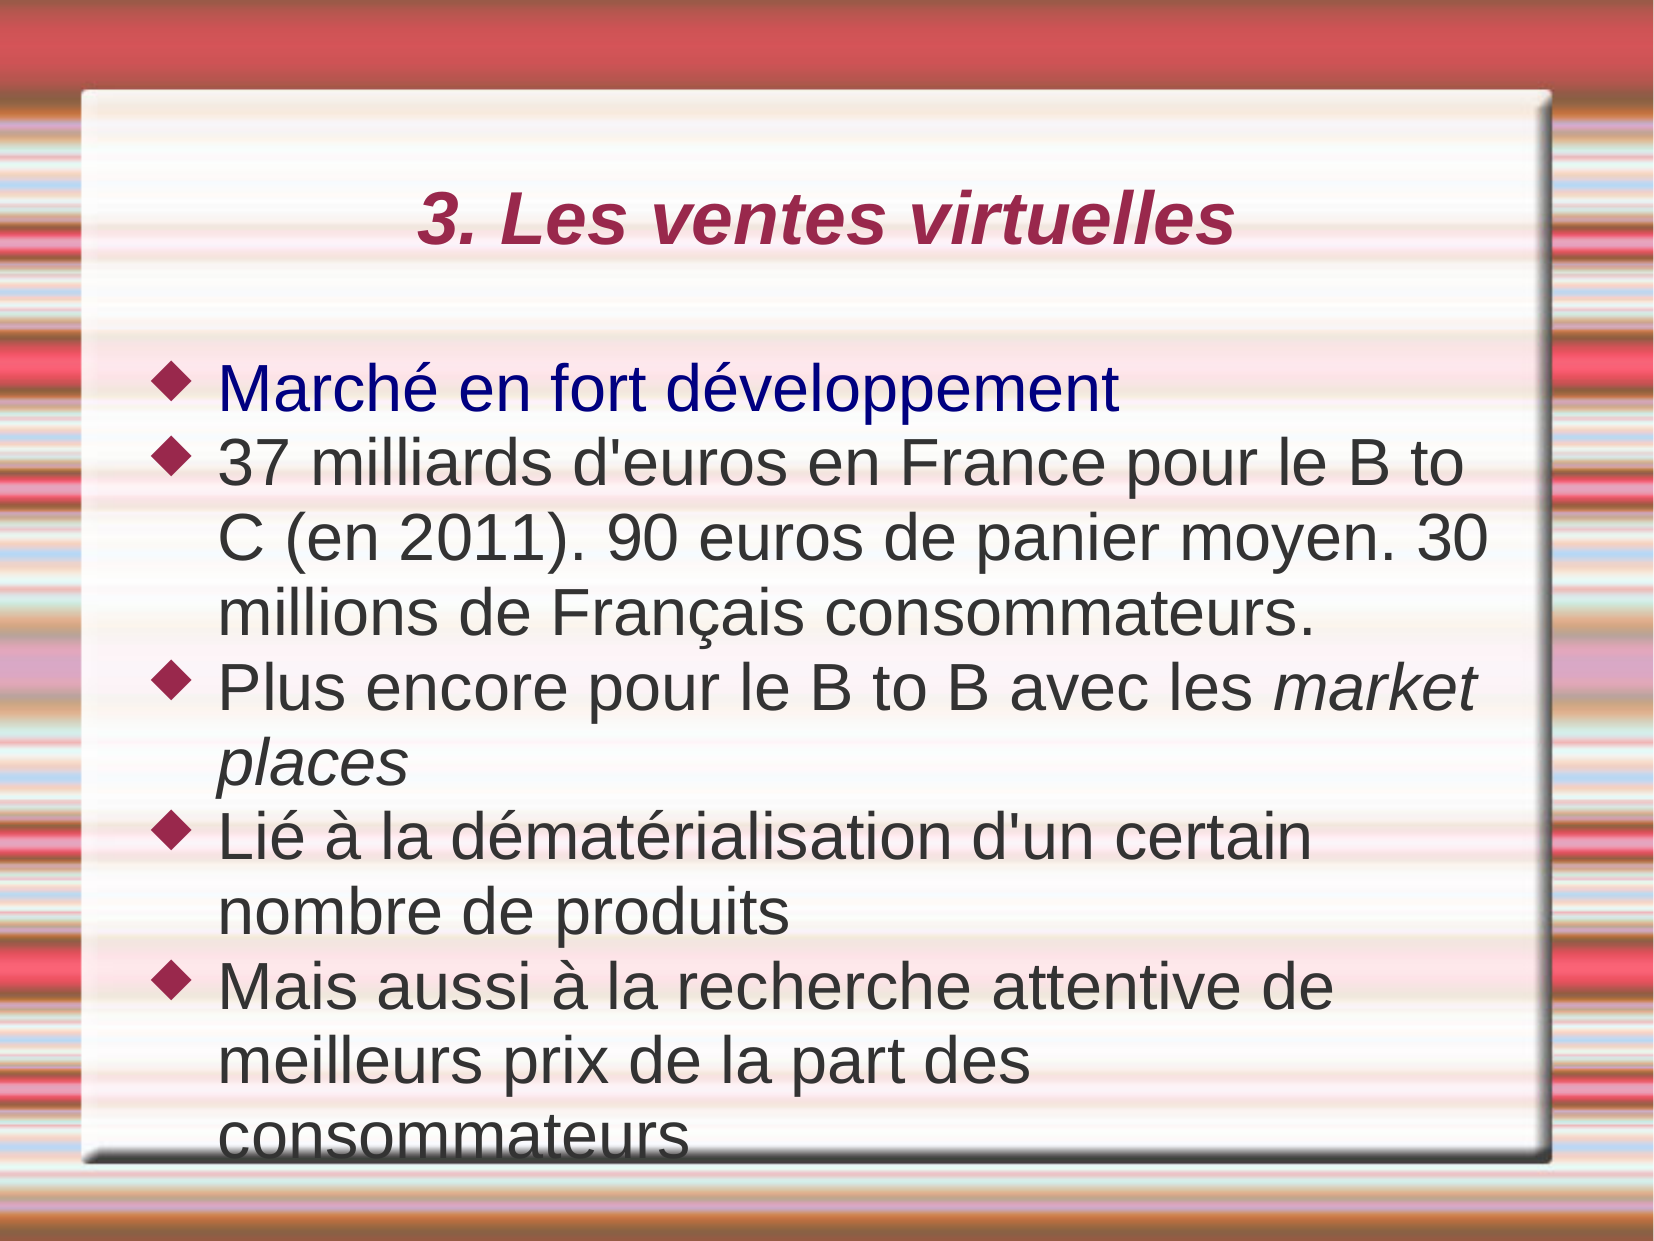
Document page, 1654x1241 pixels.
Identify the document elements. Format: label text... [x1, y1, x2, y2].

list Marché en fort développement 37 milliards d'euros en France pour le B to C (en 2011). 90 euros de panier moyen. 30 millions de Français consommateurs. Plus encore pour le B to B avec les market places Lié à la dématérialisation d'un certain nombre de produits Mais aussi à la recherche attentive de meilleurs prix de la part des consommateurs [134, 350, 1516, 1174]
title 3. Les ventes virtuelles [121, 114, 1534, 322]
picture [0, 0, 1654, 1241]
